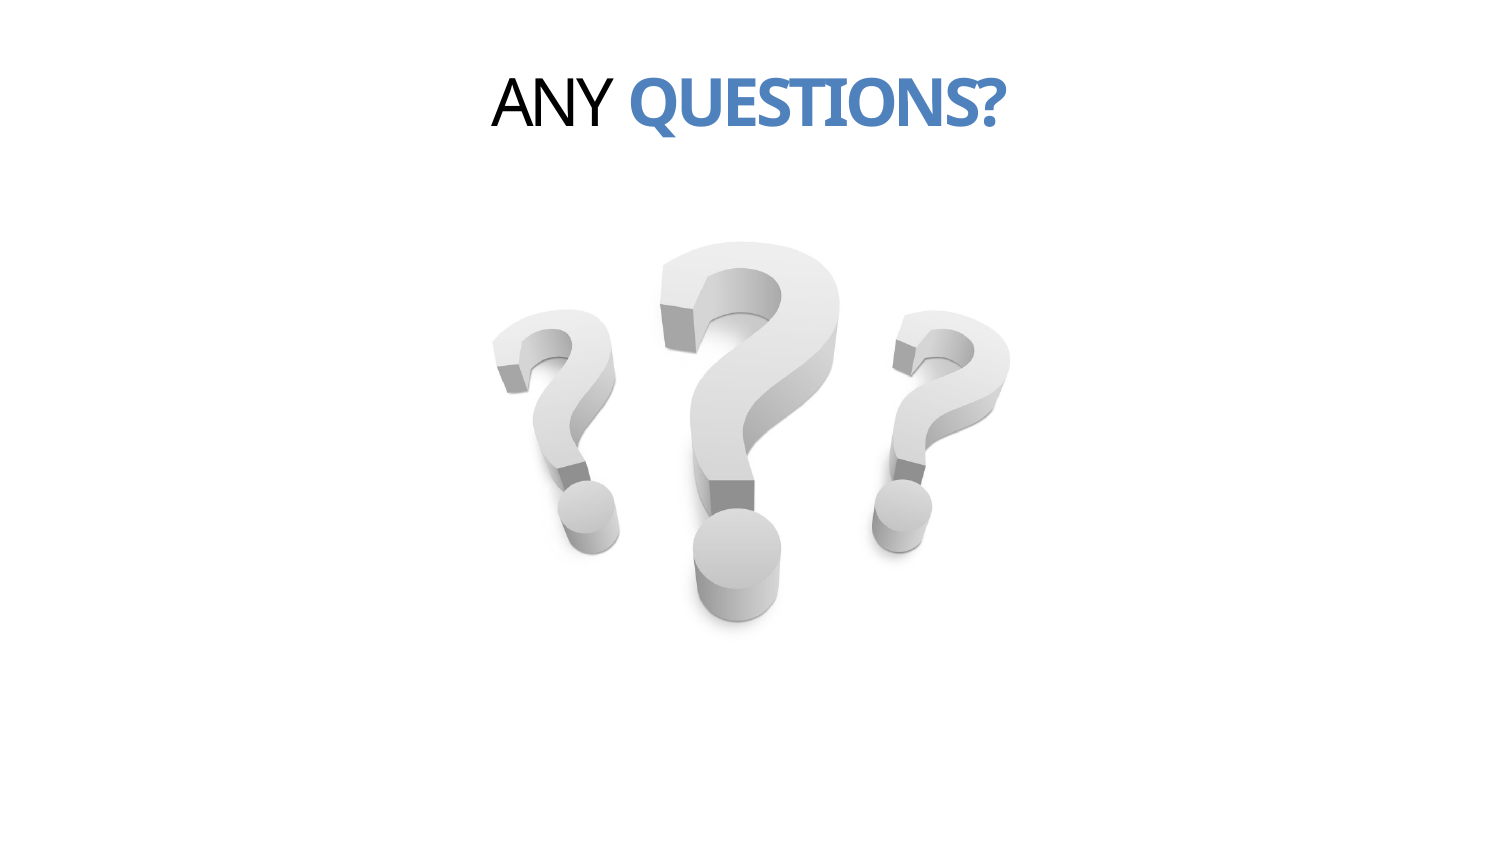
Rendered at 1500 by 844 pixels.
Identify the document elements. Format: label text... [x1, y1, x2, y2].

text_box ANY QUESTIONS? [0, 54, 1500, 130]
picture [375, 196, 1126, 666]
